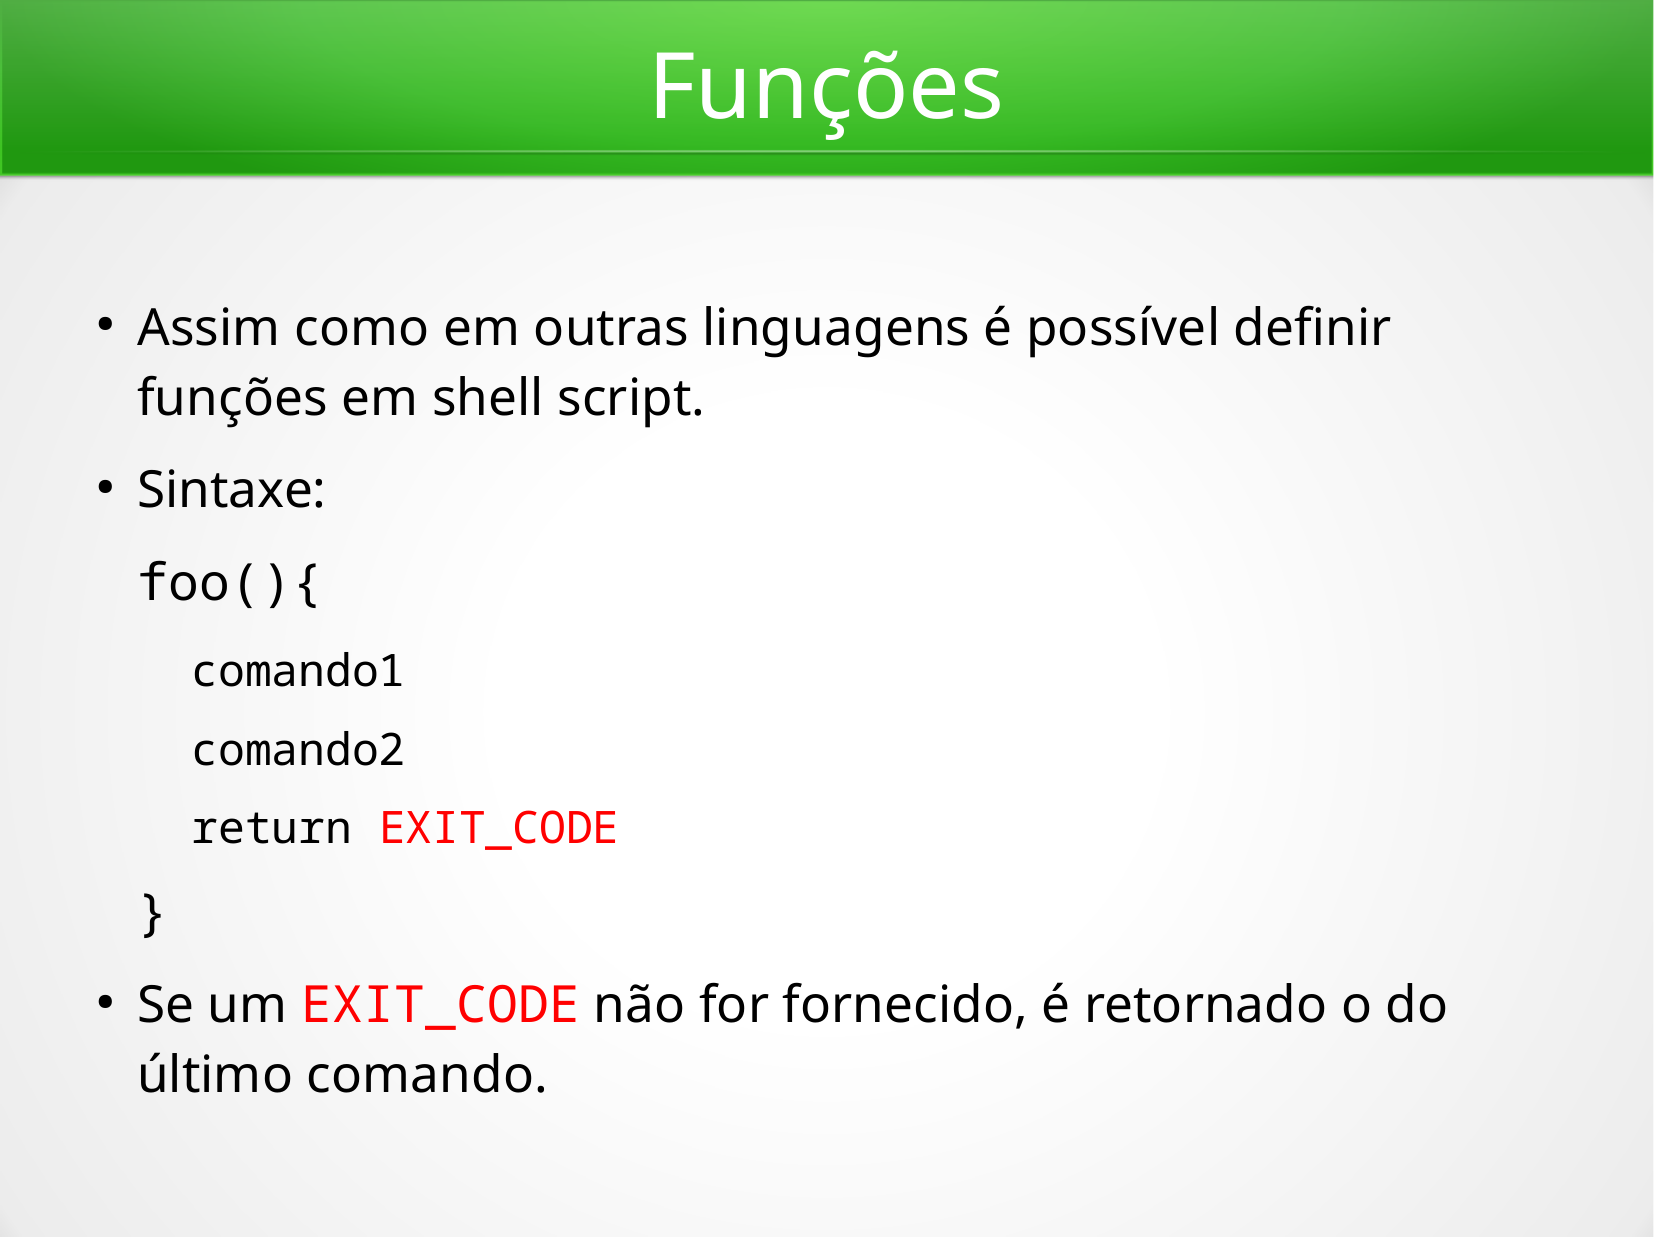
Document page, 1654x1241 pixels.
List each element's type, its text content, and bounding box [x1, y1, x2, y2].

list Assim como em outras linguagens é possível definir funções em shell script. Sintaxe: foo(){ comando1 comando2 return EXIT_CODE } Se um EXIT_CODE não for fornecido, é retornado o do último comando. [82, 290, 1571, 1111]
title Funções [82, 11, 1571, 154]
picture [0, 0, 1654, 1237]
